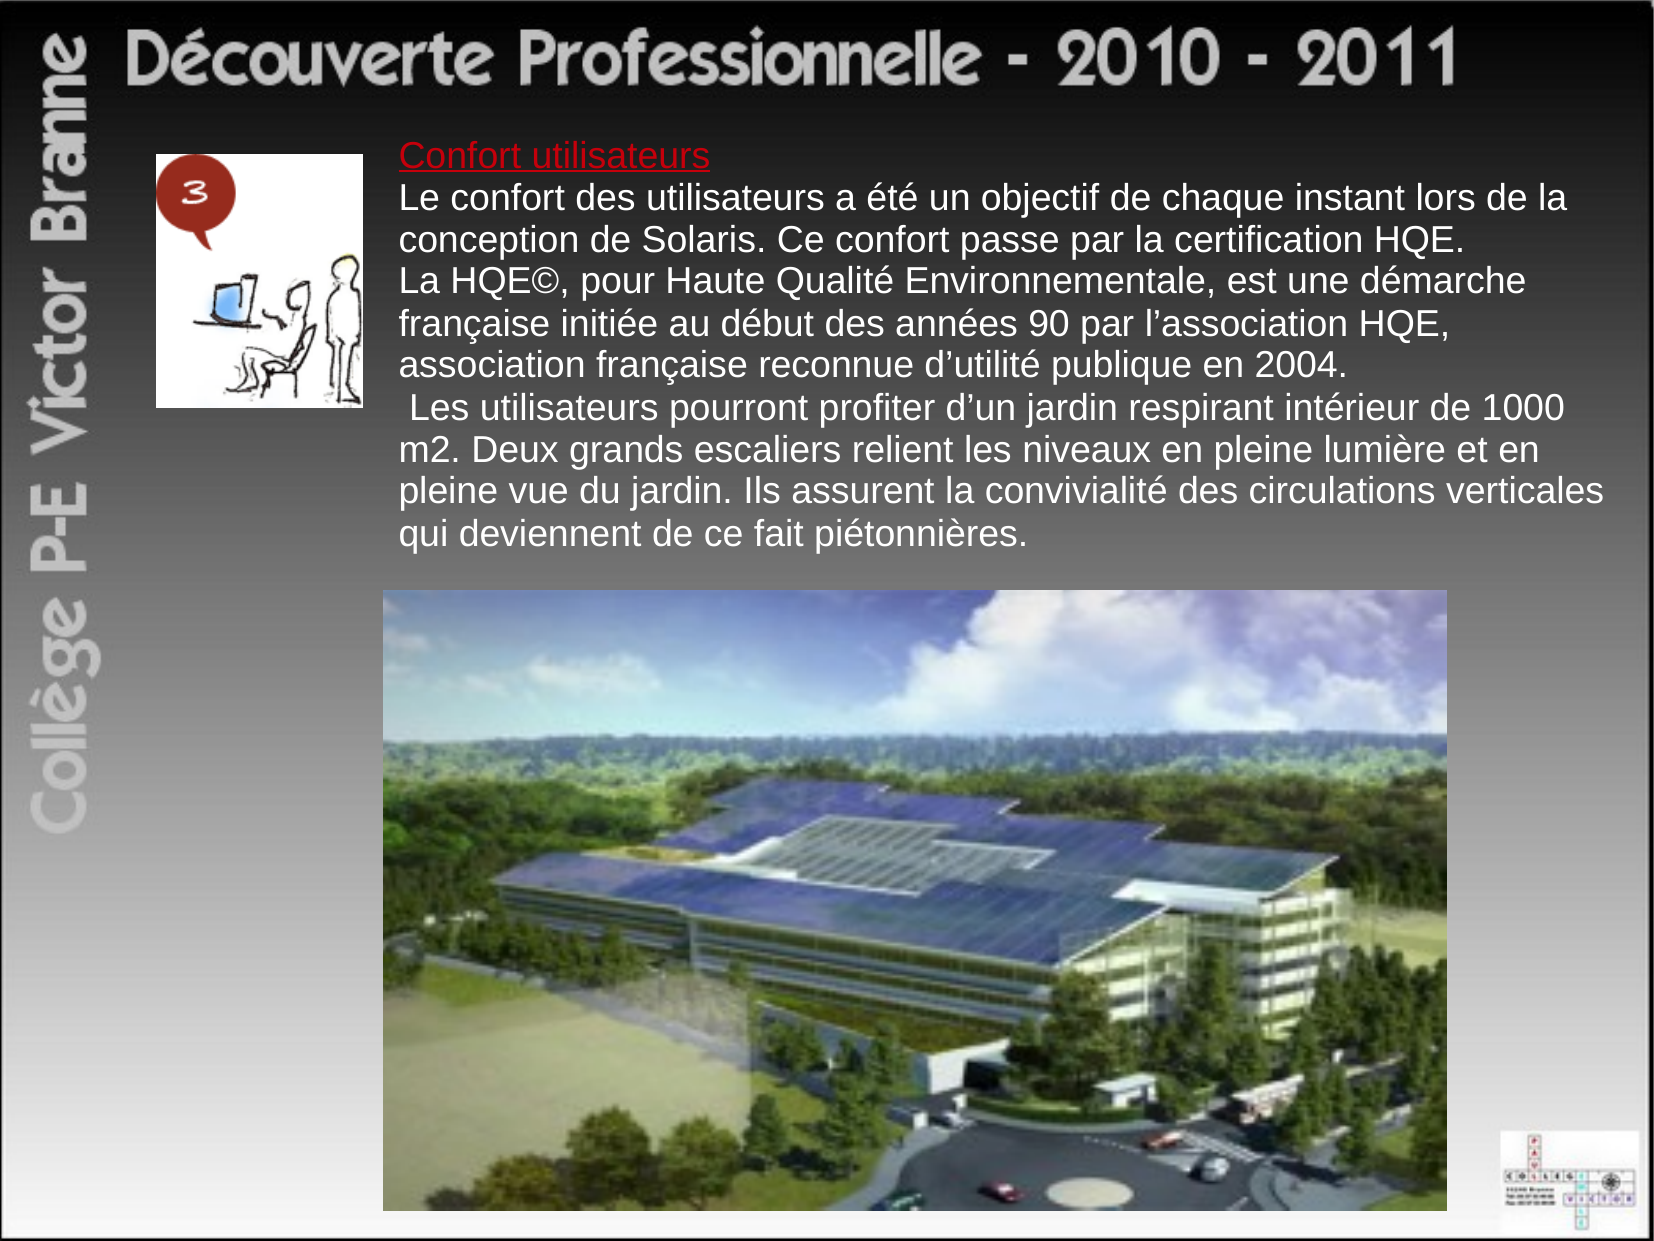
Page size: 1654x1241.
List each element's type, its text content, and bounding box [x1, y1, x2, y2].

text_box Confort utilisateurs Le confort des utilisateurs a été un objectif de chaque instant lors de la conception de Solaris. Ce confort passe par la certification HQE. La HQE©, pour Haute Qualité Environnementale, est une démarche française initiée au début des années 90 par l’association HQE, association française reconnue d’utilité publique en 2004. Les utilisateurs pourront profiter d’un jardin respirant intérieur de 1000 m2. Deux grands escaliers relient les niveaux en pleine lumière et en pleine vue du jardin. Ils assurent la convivialité des circulations verticales qui deviennent de ce fait piétonnières. [383, 126, 1625, 587]
picture [0, 0, 1654, 1241]
